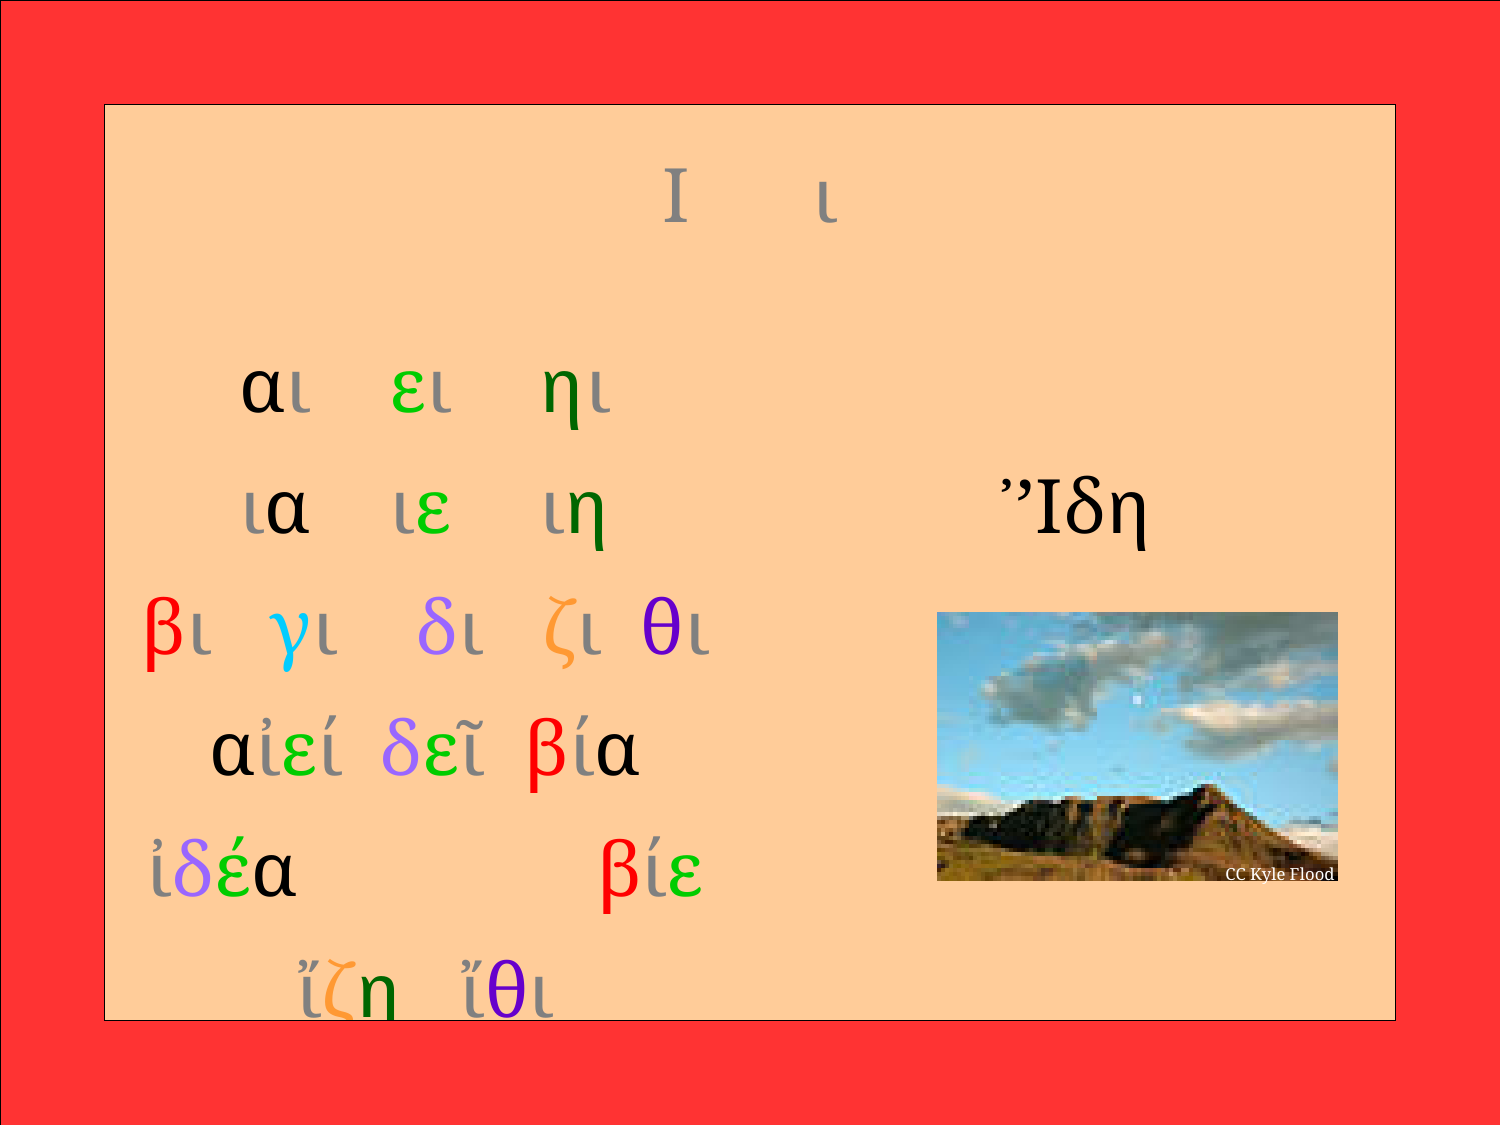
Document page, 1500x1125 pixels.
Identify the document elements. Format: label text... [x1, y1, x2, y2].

list ᾿’Ιδη [762, 324, 1388, 1001]
list αι ει ηι ια ιε ιη βι γι δι ζι θι αἰεί δεῖ βία ἰδέα βίε ἴζη ἴθι [112, 324, 738, 1020]
text_box [0, 0, 1500, 1125]
picture [937, 612, 1338, 881]
text_box CC Kyle Flood [1210, 852, 1359, 890]
title Ι ι [112, 105, 1388, 288]
